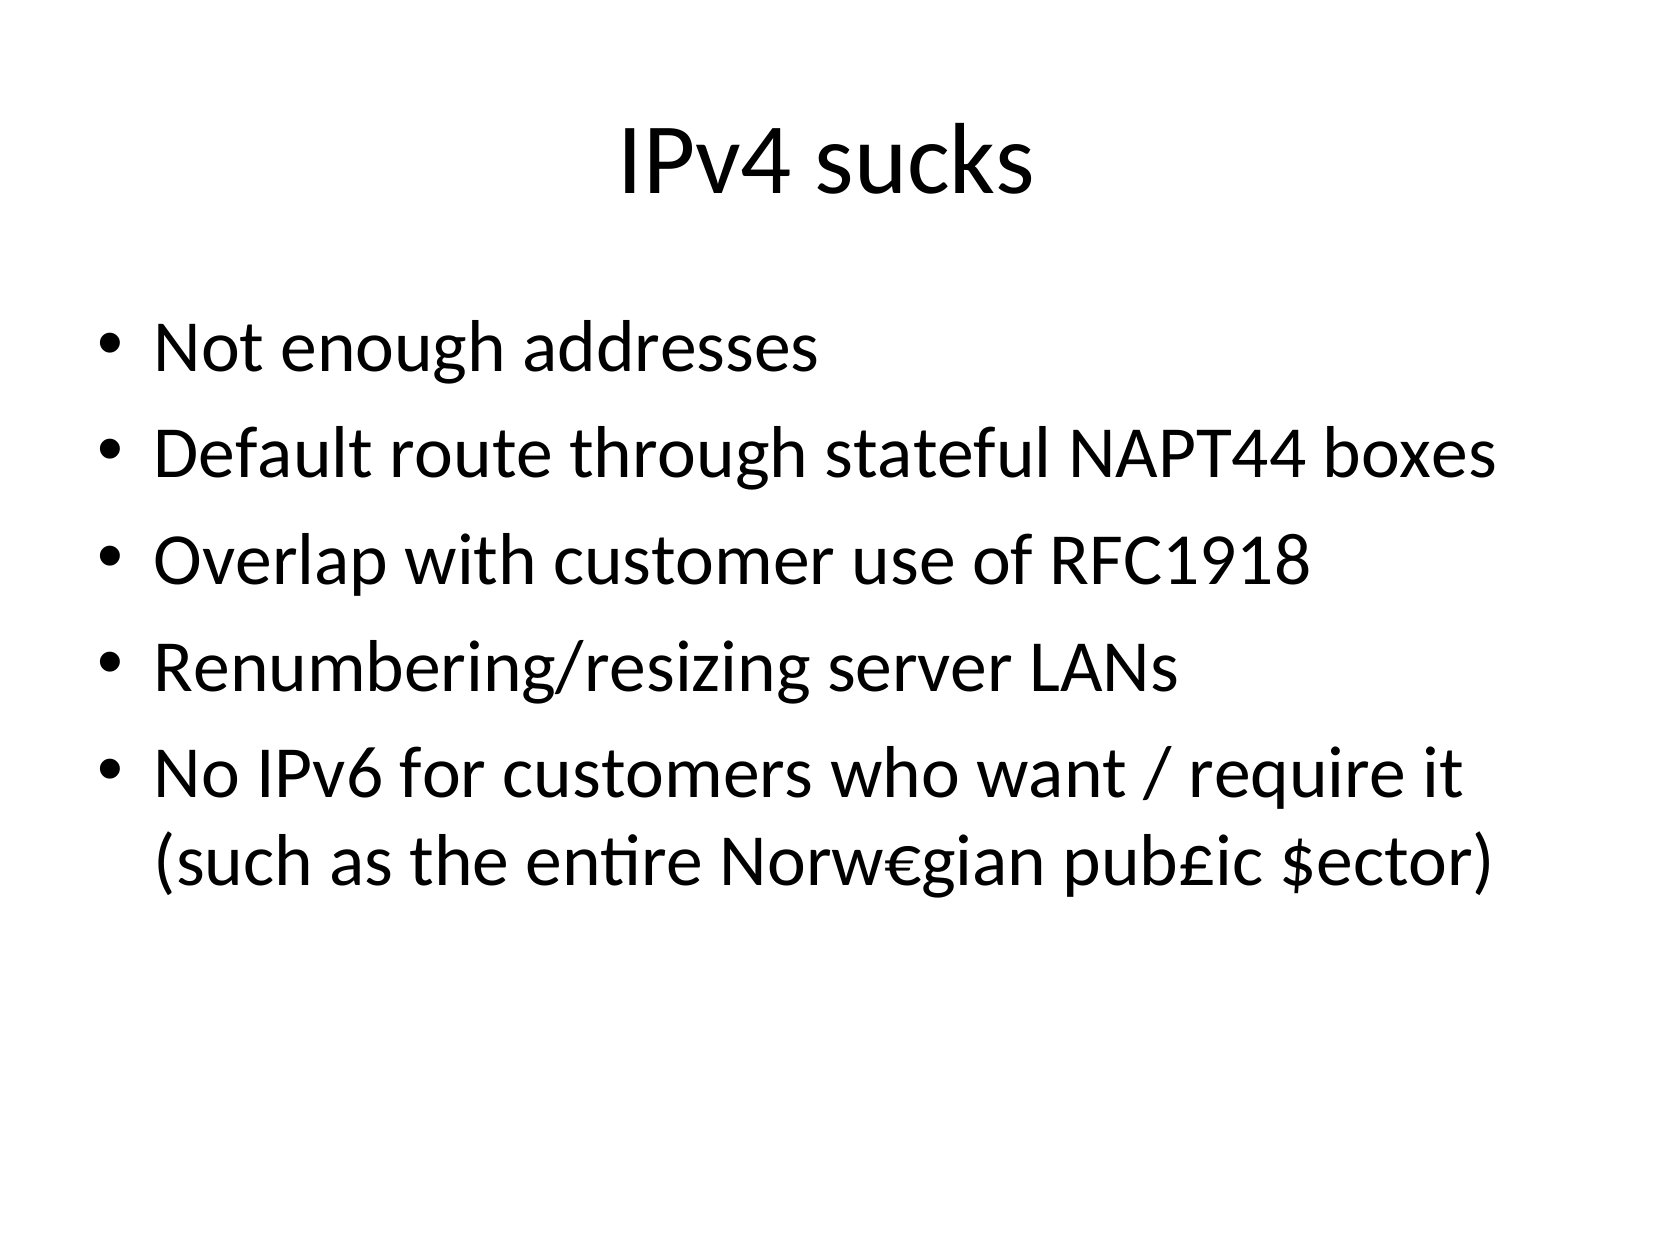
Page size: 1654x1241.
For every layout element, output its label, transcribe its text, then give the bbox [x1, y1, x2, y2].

list Not enough addresses Default route through stateful NAPT44 boxes Overlap with customer use of RFC1918 Renumbering/resizing server LANs No IPv6 for customers who want / require it (such as the entire Norw€gian pub£ic $ector) [82, 290, 1571, 1025]
title IPv4 sucks [82, 49, 1571, 257]
